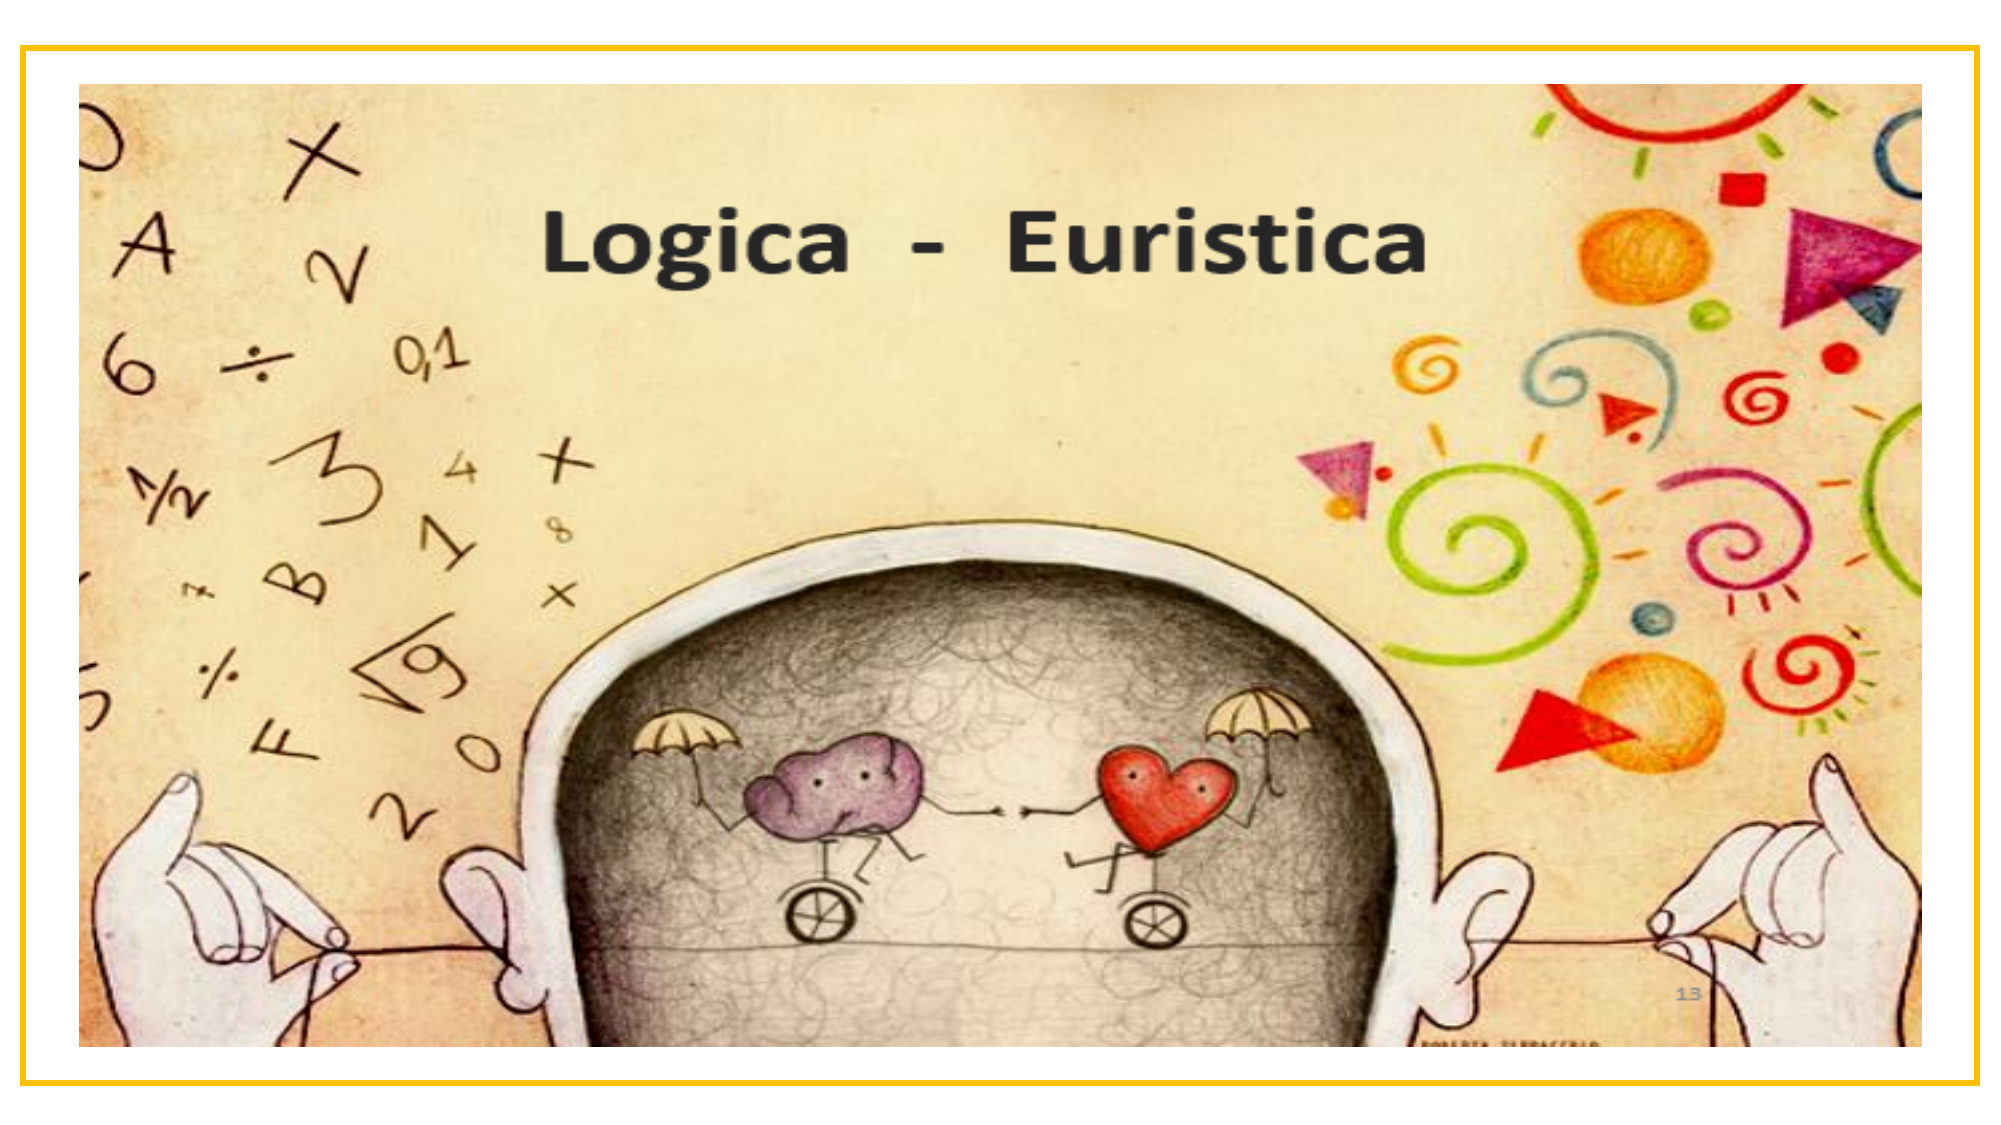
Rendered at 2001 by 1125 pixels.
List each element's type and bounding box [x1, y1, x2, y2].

picture [79, 84, 1922, 1047]
text_box [22, 47, 1978, 1084]
